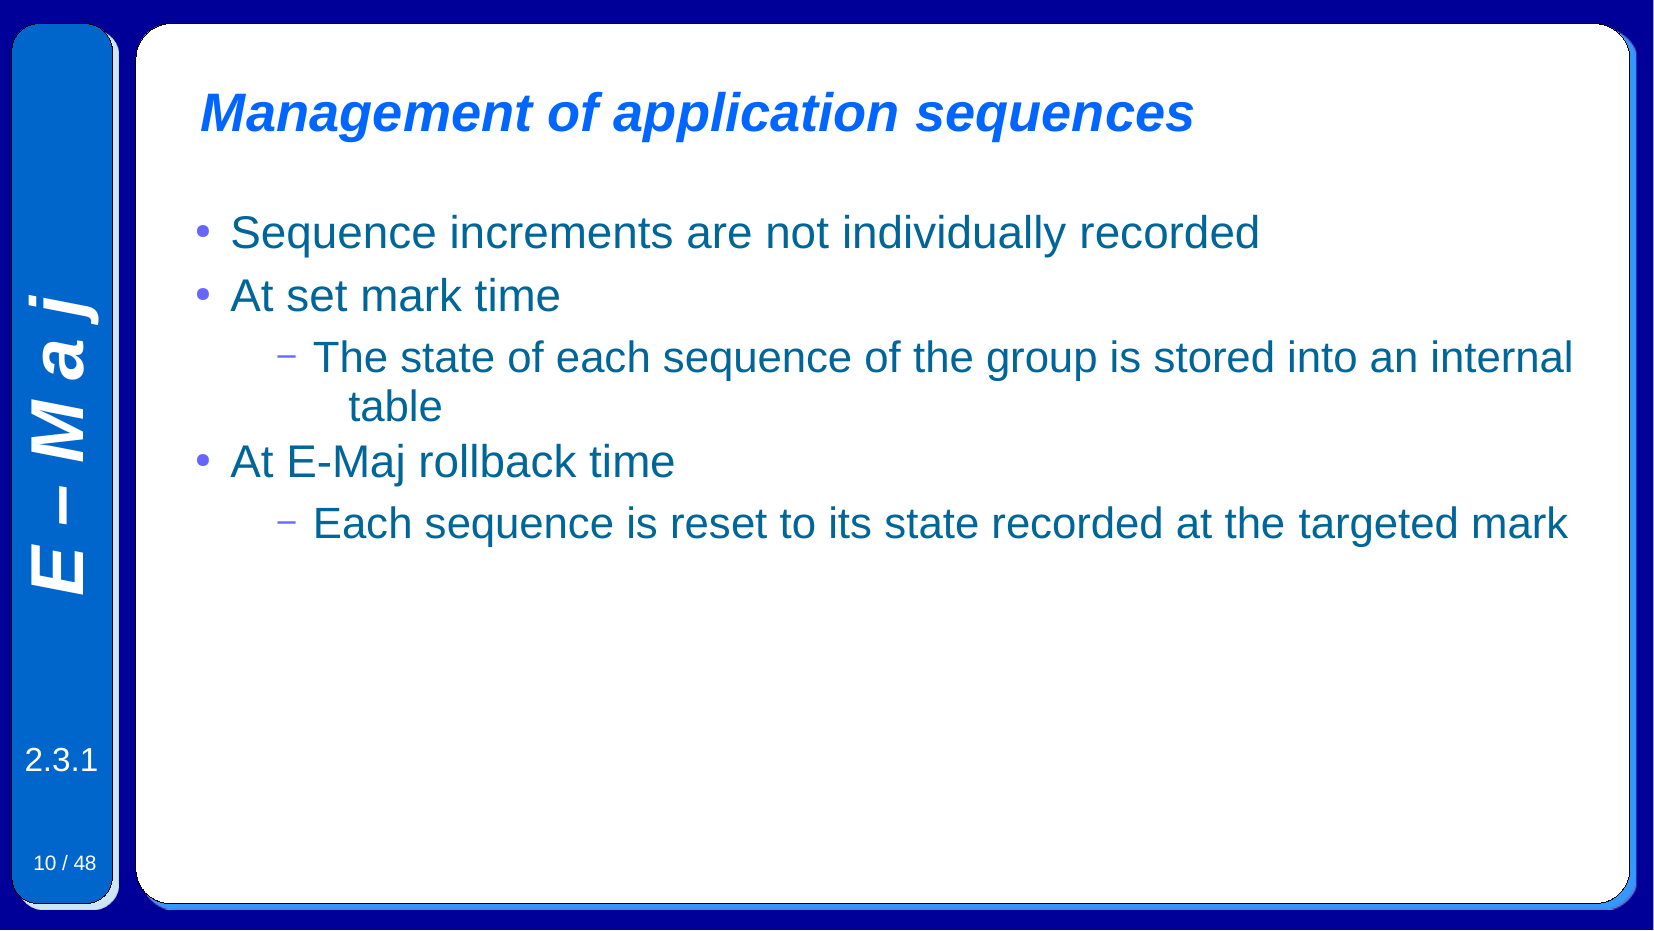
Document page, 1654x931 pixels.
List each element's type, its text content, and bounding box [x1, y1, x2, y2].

title Management of application sequences [200, 34, 1575, 191]
list Sequence increments are not individually recorded At set mark time The state of each sequence of the group is stored into an internal table At E-Maj rollback time Each sequence is reset to its state recorded at the targeted mark [177, 206, 1587, 827]
